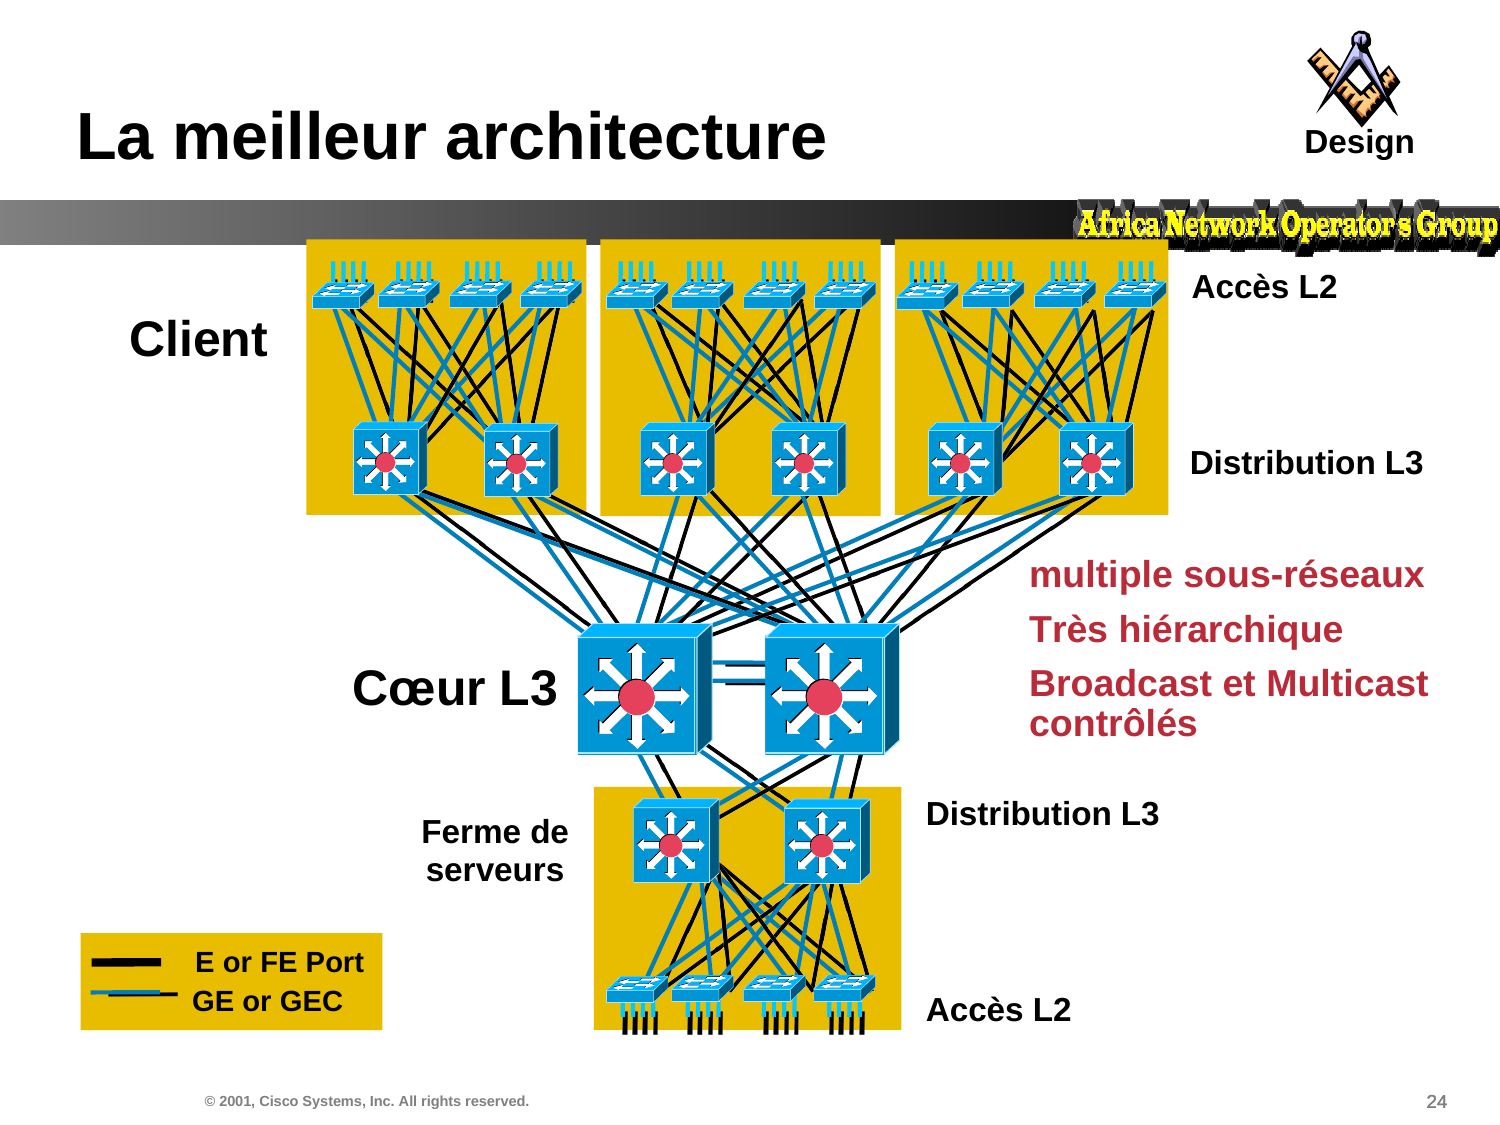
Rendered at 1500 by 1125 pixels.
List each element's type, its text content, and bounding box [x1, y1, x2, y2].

text_box [487, 308, 493, 316]
picture [776, 435, 832, 491]
text_box [677, 908, 705, 959]
picture [1152, 294, 1167, 308]
text_box [774, 915, 784, 924]
text_box [690, 1002, 697, 1030]
text_box [974, 419, 1059, 515]
picture [1104, 281, 1117, 295]
picture [530, 291, 545, 295]
picture [771, 422, 779, 430]
picture [682, 985, 697, 989]
text_box [771, 346, 791, 370]
picture [671, 975, 684, 989]
text_box [987, 371, 1003, 422]
text_box [362, 331, 393, 405]
text_box [636, 1004, 642, 1030]
text_box [947, 319, 987, 359]
picture [640, 422, 648, 430]
text_box [1079, 308, 1092, 325]
picture [835, 798, 871, 884]
text_box [1013, 319, 1041, 365]
picture [671, 281, 685, 296]
text_box [1005, 386, 1019, 416]
picture [743, 975, 756, 989]
text_box [428, 416, 522, 515]
text_box [756, 309, 785, 352]
text_box [777, 933, 799, 963]
text_box [645, 1004, 653, 1030]
picture [312, 282, 326, 296]
text_box [1055, 386, 1066, 399]
text_box [1041, 403, 1051, 412]
picture [1076, 422, 1135, 497]
text_box [693, 500, 714, 517]
text_box [1087, 350, 1099, 371]
text_box [711, 1002, 718, 1030]
text_box [80, 933, 383, 1031]
text_box [766, 792, 784, 806]
picture [703, 422, 716, 497]
picture [377, 280, 395, 308]
text_box [1026, 390, 1037, 401]
picture [449, 280, 464, 295]
text_box [719, 389, 750, 424]
text_box [734, 371, 744, 381]
text_box Design [1292, 118, 1428, 168]
text_box [754, 376, 763, 384]
text_box E or FE Port [176, 936, 384, 989]
picture [642, 976, 658, 981]
text_box [408, 496, 438, 515]
picture [861, 988, 876, 1002]
text_box [748, 348, 759, 363]
text_box Ferme de serveurs [404, 808, 587, 895]
text_box [760, 904, 768, 911]
text_box [1052, 412, 1066, 422]
picture [550, 423, 559, 497]
text_box [717, 326, 741, 363]
picture [790, 813, 854, 877]
picture [754, 292, 769, 296]
title La meilleur architecture [62, 41, 1314, 180]
text_box [954, 497, 981, 515]
picture [1033, 281, 1047, 308]
picture [645, 435, 701, 491]
text_box [1010, 340, 1033, 381]
text_box [813, 407, 819, 422]
picture [704, 684, 714, 756]
text_box [1058, 341, 1081, 377]
text_box [687, 960, 708, 975]
text_box [797, 987, 829, 1030]
picture [497, 294, 512, 308]
text_box [739, 359, 751, 374]
text_box [490, 308, 503, 345]
text_box [540, 308, 548, 317]
text_box [790, 504, 807, 517]
text_box [992, 358, 1004, 374]
text_box [818, 964, 832, 975]
text_box [722, 883, 747, 912]
text_box [656, 309, 695, 343]
picture [687, 979, 717, 986]
picture [829, 285, 860, 293]
picture [352, 421, 398, 496]
picture [1140, 281, 1156, 286]
text_box [842, 1002, 849, 1030]
text_box [472, 358, 491, 384]
text_box [712, 948, 726, 975]
picture [621, 286, 652, 292]
text_box [458, 372, 464, 382]
picture [862, 281, 877, 309]
picture [791, 295, 806, 309]
text_box [753, 922, 761, 931]
text_box [517, 497, 539, 515]
picture [489, 436, 544, 491]
text_box multiple sous-réseaux Très hiérarchique Broadcast et Multicast contrôlés [1017, 548, 1449, 751]
text_box [494, 342, 506, 365]
picture [654, 281, 669, 309]
text_box [695, 355, 711, 414]
text_box [780, 885, 810, 918]
picture [907, 293, 922, 297]
text_box [832, 1002, 838, 1030]
text_box [669, 947, 706, 981]
text_box Accès L2 [913, 985, 1084, 1035]
text_box [1009, 373, 1024, 389]
text_box [1048, 396, 1056, 405]
text_box [770, 497, 801, 517]
picture [998, 282, 1014, 286]
text_box [676, 786, 744, 800]
text_box [412, 380, 426, 413]
text_box Accès L2 [1179, 262, 1350, 313]
text_box [659, 786, 676, 798]
text_box [716, 398, 784, 517]
picture [813, 281, 827, 309]
text_box [1041, 364, 1052, 381]
text_box [805, 940, 817, 954]
picture [644, 752, 703, 757]
text_box [823, 915, 843, 964]
picture [784, 798, 829, 808]
text_box [918, 497, 961, 515]
text_box [777, 1002, 784, 1030]
text_box [930, 318, 981, 422]
text_box [834, 786, 850, 798]
picture [605, 976, 620, 1004]
text_box [465, 333, 488, 371]
picture [1070, 282, 1085, 286]
picture [388, 291, 403, 295]
text_box [733, 880, 758, 903]
picture [358, 434, 413, 489]
text_box [766, 1002, 773, 1030]
text_box [724, 899, 737, 923]
text_box [710, 409, 723, 422]
text_box [811, 325, 832, 380]
text_box [546, 497, 582, 515]
text_box [766, 328, 788, 358]
text_box [394, 364, 410, 421]
picture [656, 976, 669, 1004]
picture [719, 281, 735, 309]
picture [349, 295, 375, 310]
text_box [759, 391, 789, 418]
picture [585, 645, 688, 747]
picture [616, 292, 631, 296]
picture [824, 985, 839, 989]
picture [824, 291, 839, 296]
picture [638, 813, 703, 877]
picture [605, 281, 618, 309]
text_box [1065, 365, 1084, 389]
picture [972, 291, 988, 295]
picture [829, 979, 859, 986]
picture [349, 283, 365, 287]
text_box [520, 309, 555, 423]
text_box [800, 952, 815, 984]
text_box [1051, 378, 1057, 387]
text_box [1032, 376, 1044, 392]
picture [682, 291, 697, 296]
picture [754, 985, 769, 989]
picture [460, 291, 475, 295]
text_box [721, 980, 763, 1030]
text_box [639, 309, 689, 422]
text_box [731, 941, 761, 982]
text_box [496, 360, 514, 423]
text_box [711, 379, 739, 411]
text_box [1105, 344, 1124, 399]
picture [577, 623, 592, 630]
text_box [807, 885, 826, 943]
picture [797, 988, 806, 1002]
text_box [762, 367, 772, 379]
text_box [759, 931, 770, 944]
text_box [713, 367, 726, 394]
text_box [509, 308, 537, 348]
text_box [593, 786, 686, 1030]
picture [425, 280, 441, 308]
text_box [651, 884, 700, 976]
text_box [720, 309, 748, 349]
text_box [656, 987, 687, 1030]
text_box [1113, 320, 1148, 422]
picture [773, 645, 875, 747]
text_box [1004, 399, 1031, 434]
text_box [745, 913, 755, 923]
text_box [768, 923, 777, 934]
text_box [832, 884, 865, 975]
text_box [767, 884, 794, 905]
text_box [955, 340, 986, 408]
text_box [768, 943, 795, 975]
text_box Distribution L3 [913, 792, 1173, 839]
text_box [1073, 382, 1090, 418]
text_box [674, 497, 694, 517]
text_box Client [117, 306, 281, 440]
text_box [794, 332, 805, 352]
text_box [355, 310, 394, 352]
text_box [428, 500, 467, 515]
text_box [785, 925, 801, 940]
text_box [774, 786, 832, 798]
picture [719, 988, 734, 1002]
text_box [625, 1004, 632, 1030]
text_box [462, 380, 473, 395]
picture [896, 282, 909, 297]
text_box [470, 394, 495, 423]
text_box [997, 308, 1013, 323]
picture [743, 281, 757, 296]
text_box [447, 356, 459, 375]
text_box [693, 411, 697, 422]
picture [535, 285, 565, 292]
text_box [1003, 430, 1017, 452]
picture [1070, 180, 1500, 275]
text_box [417, 331, 441, 375]
text_box [748, 382, 757, 391]
picture [807, 422, 847, 497]
text_box [433, 385, 444, 396]
picture [577, 631, 697, 638]
picture [687, 285, 718, 292]
text_box [1019, 497, 1071, 515]
text_box [512, 335, 531, 395]
text_box GE or GEC [172, 976, 363, 1028]
text_box [720, 789, 756, 814]
text_box [700, 309, 714, 345]
picture [944, 282, 960, 310]
text_box [807, 497, 824, 517]
text_box [400, 308, 414, 354]
text_box [710, 934, 723, 951]
text_box [820, 309, 856, 422]
picture [1064, 435, 1119, 490]
text_box [790, 309, 803, 335]
picture [1010, 281, 1025, 308]
text_box [787, 1002, 794, 1030]
text_box [448, 398, 458, 408]
text_box [729, 930, 752, 962]
picture [813, 975, 826, 989]
text_box [779, 362, 798, 398]
picture [765, 623, 901, 757]
text_box [428, 406, 450, 436]
picture [933, 435, 988, 490]
text_box [843, 786, 902, 1030]
text_box Cœur L3 [340, 659, 571, 722]
text_box [600, 239, 881, 517]
text_box [821, 953, 846, 975]
text_box [808, 309, 836, 338]
text_box [993, 316, 1008, 362]
text_box [704, 497, 731, 517]
picture [465, 285, 495, 292]
text_box [455, 308, 484, 361]
picture [519, 280, 537, 308]
text_box [1102, 317, 1130, 356]
text_box [770, 378, 801, 416]
picture [393, 285, 423, 292]
text_box [699, 343, 712, 356]
text_box [792, 902, 807, 930]
text_box [1063, 398, 1086, 422]
picture [633, 798, 659, 808]
picture [1307, 29, 1402, 118]
text_box [701, 1002, 708, 1030]
picture [567, 280, 583, 308]
text_box [720, 797, 784, 897]
text_box [459, 409, 483, 435]
text_box [663, 326, 694, 388]
picture [422, 422, 428, 494]
text_box [534, 498, 567, 515]
picture [927, 422, 944, 497]
text_box [796, 348, 815, 413]
text_box [716, 355, 732, 371]
text_box [306, 239, 587, 515]
picture [1082, 281, 1097, 308]
text_box [415, 394, 439, 421]
text_box [416, 366, 432, 384]
text_box [706, 884, 722, 935]
picture [1114, 291, 1130, 295]
text_box [1089, 367, 1107, 422]
text_box [1056, 497, 1092, 515]
text_box [894, 239, 1169, 515]
text_box Distribution L3 [1177, 442, 1437, 488]
text_box [1013, 410, 1043, 446]
text_box [747, 953, 780, 975]
text_box [480, 376, 497, 415]
text_box [1048, 316, 1077, 368]
text_box [420, 308, 449, 358]
picture [962, 281, 975, 295]
text_box [399, 350, 411, 368]
text_box [1082, 318, 1096, 353]
text_box [439, 370, 451, 387]
picture [969, 442, 1004, 497]
text_box [727, 920, 744, 938]
text_box [931, 310, 942, 320]
text_box [338, 310, 388, 421]
text_box [852, 1002, 859, 1030]
text_box [454, 391, 463, 401]
